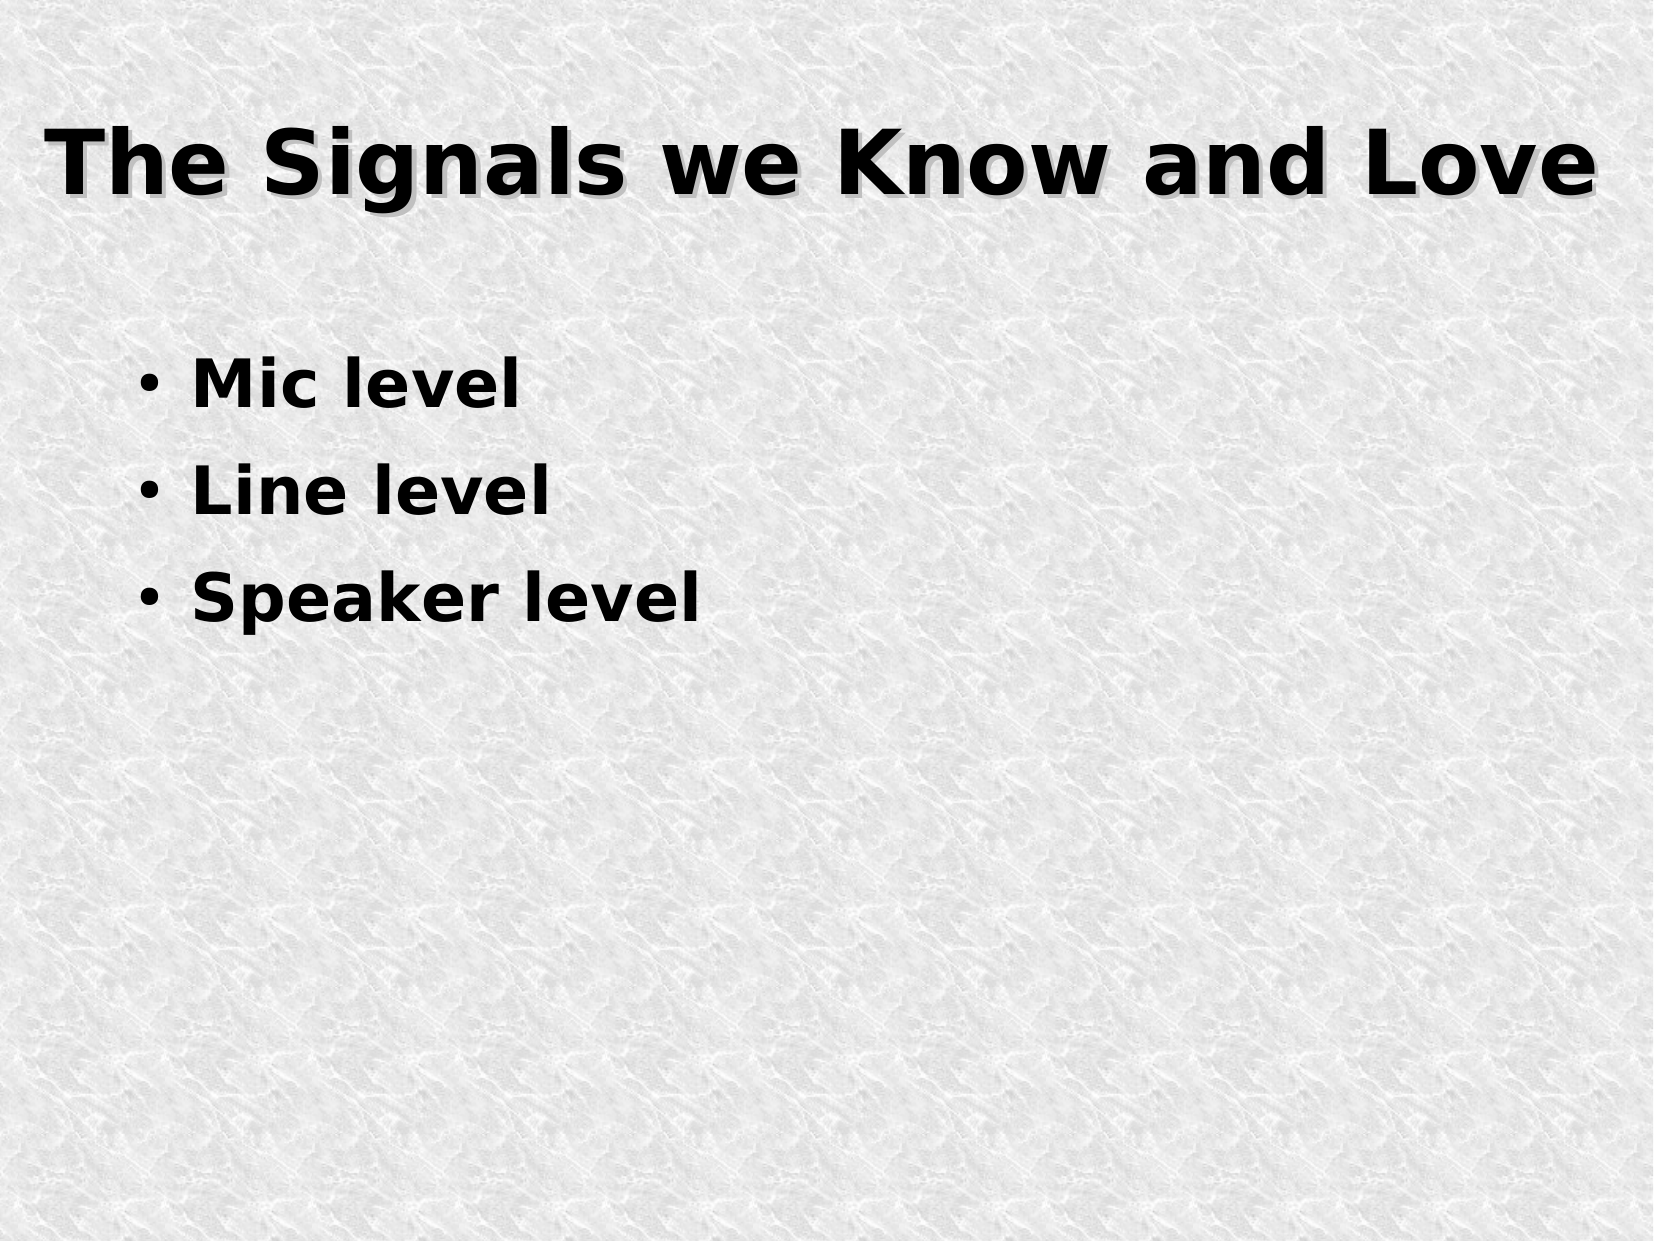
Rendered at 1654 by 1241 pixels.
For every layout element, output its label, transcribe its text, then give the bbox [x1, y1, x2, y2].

list Mic level Line level Speaker level [120, 345, 1532, 1127]
title The Signals we Know and Love [7, 96, 1637, 232]
picture [0, 0, 1654, 1241]
